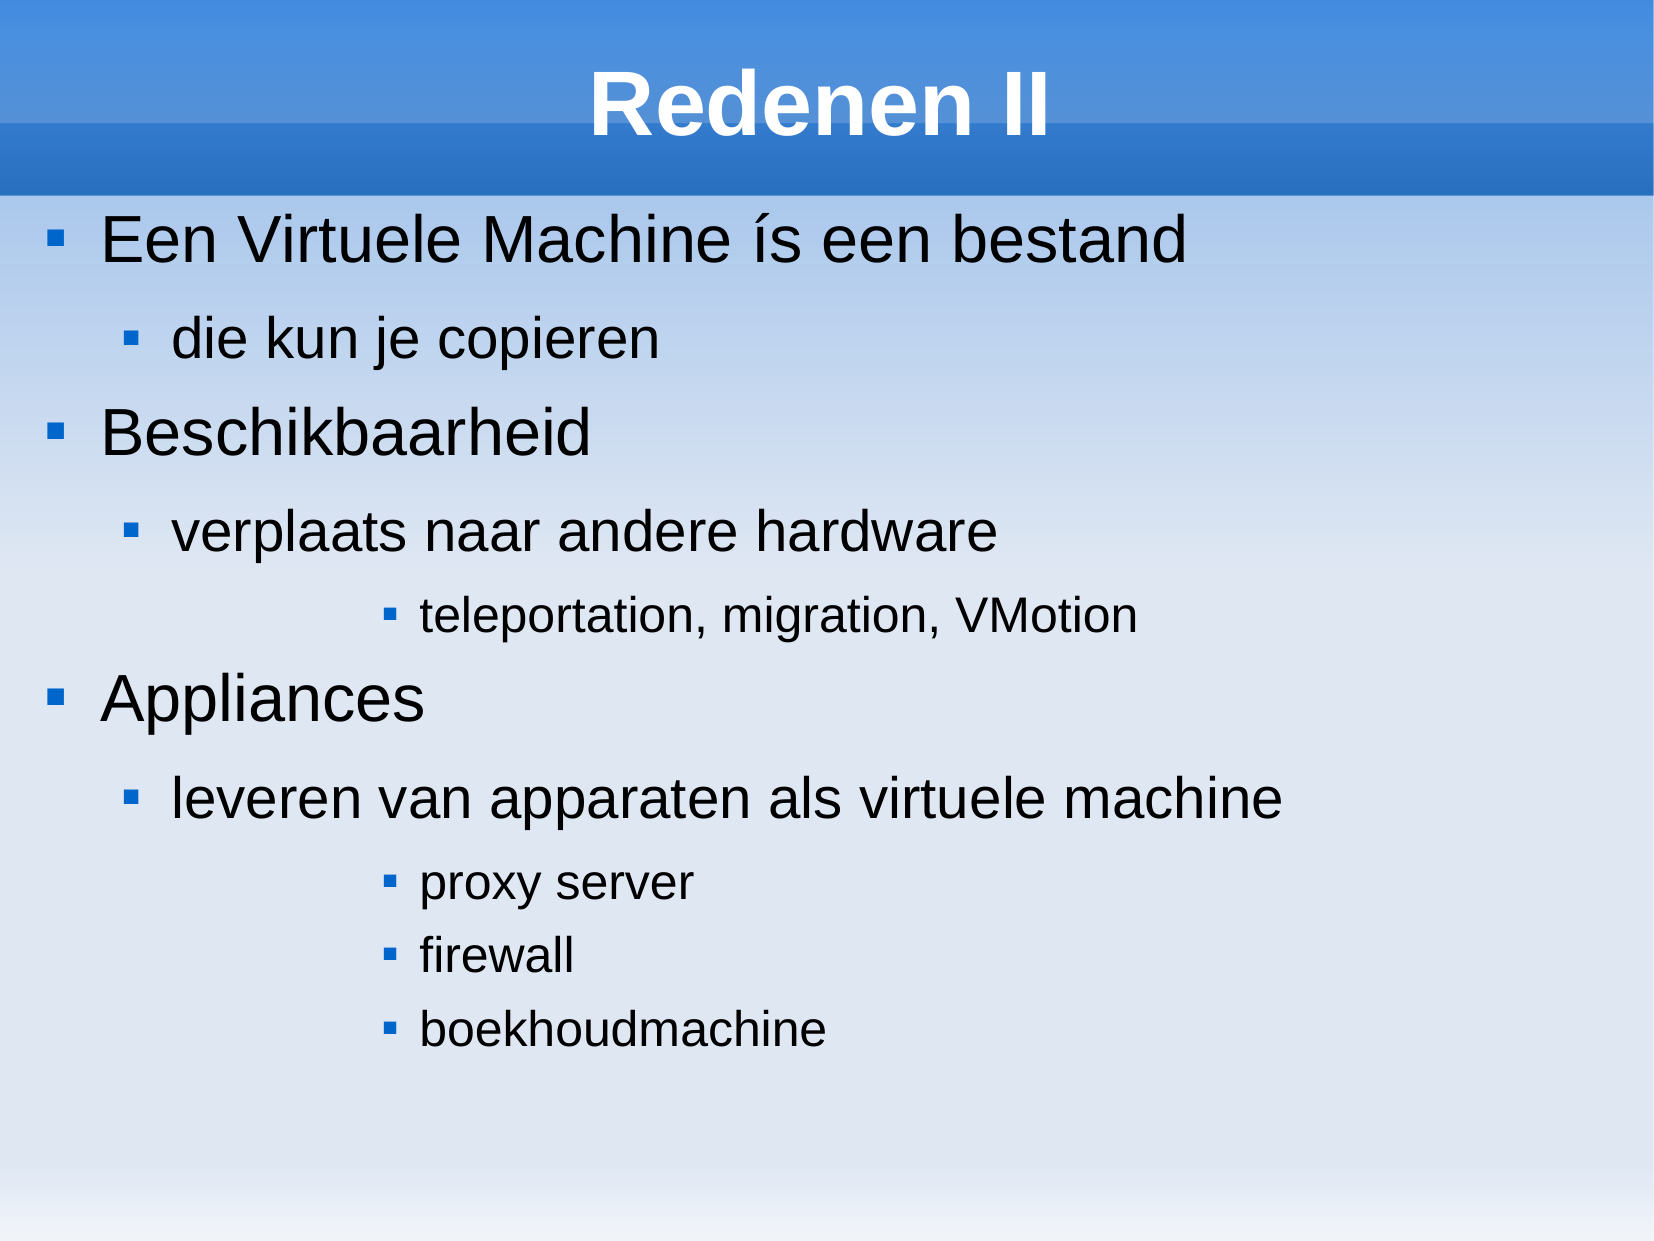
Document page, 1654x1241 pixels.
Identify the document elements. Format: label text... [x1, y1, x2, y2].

title Redenen II [76, 7, 1565, 200]
list Een Virtuele Machine ís een bestand die kun je copieren Beschikbaarheid verplaats naar andere hardware teleportation, migration, VMotion Appliances leveren van apparaten als virtuele machine proxy server firewall boekhoudmachine [29, 201, 1518, 1150]
picture [0, 0, 1654, 1241]
